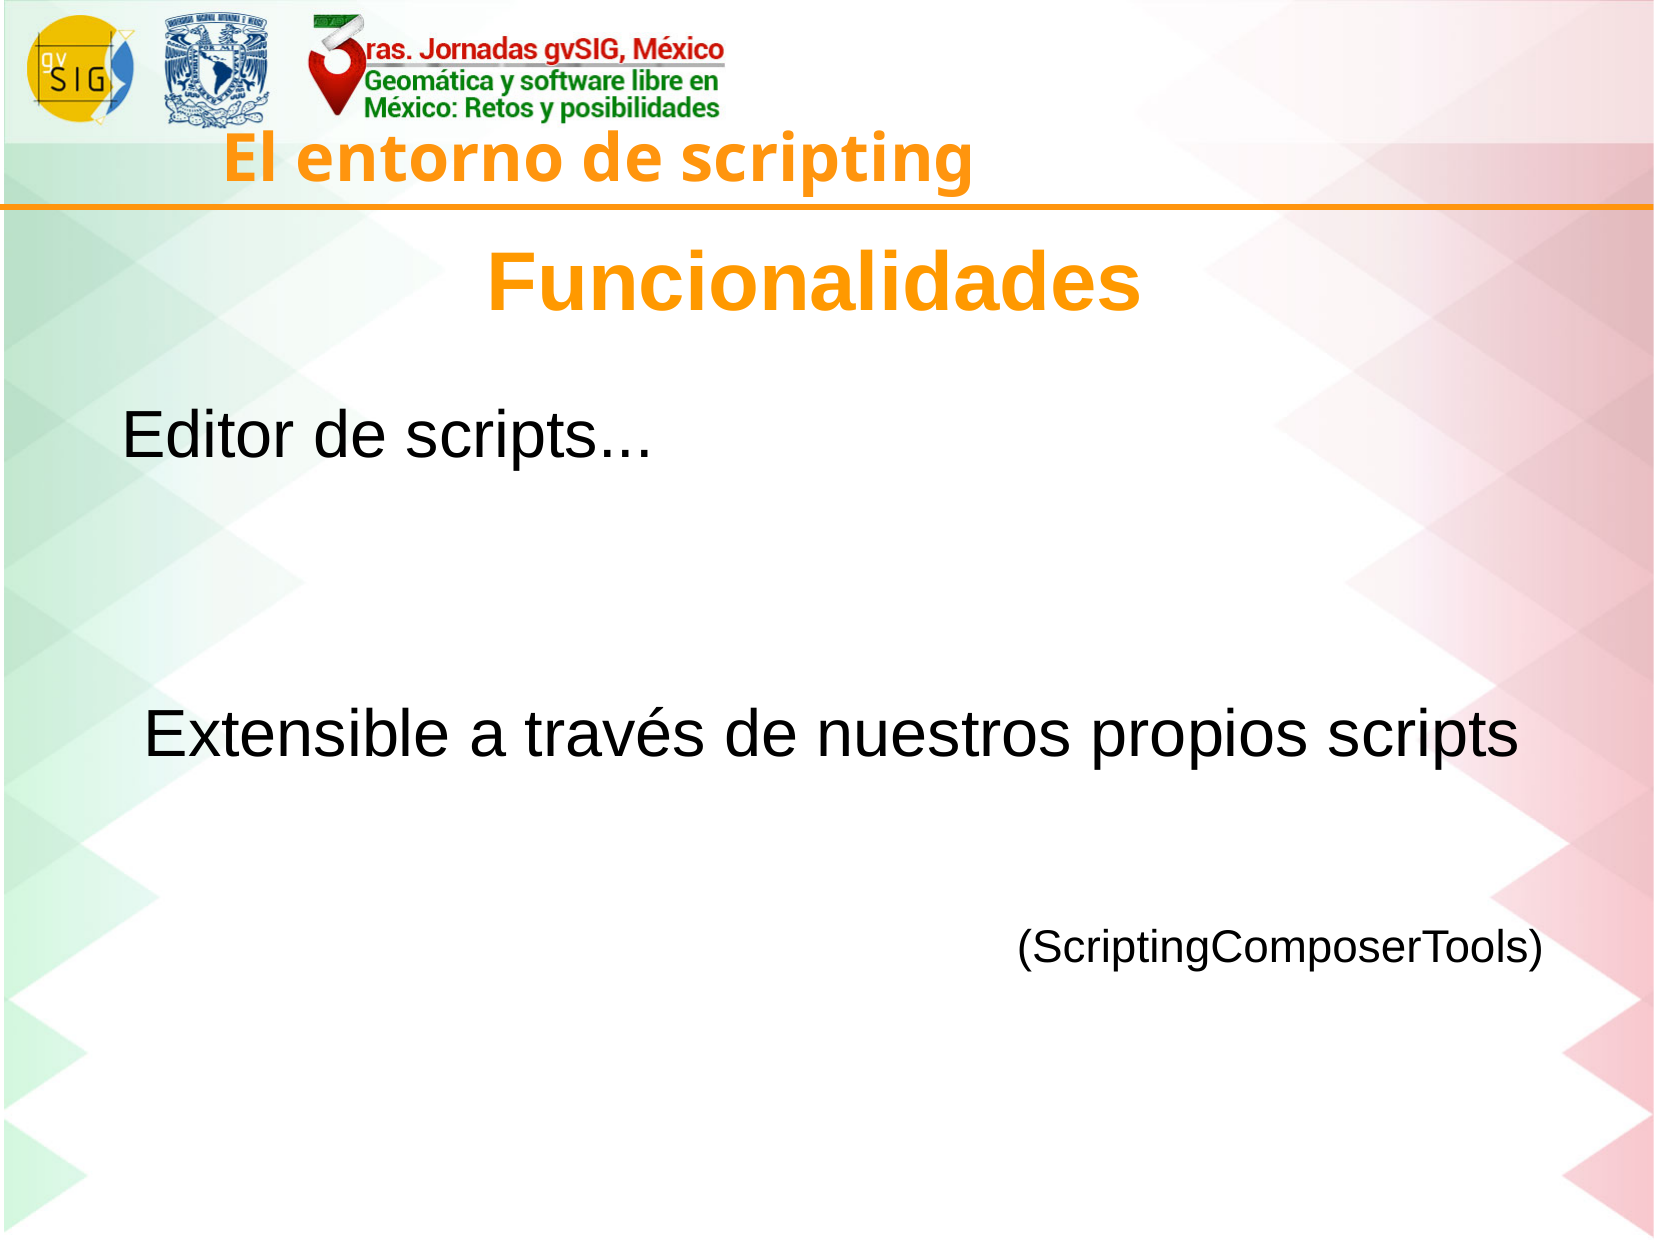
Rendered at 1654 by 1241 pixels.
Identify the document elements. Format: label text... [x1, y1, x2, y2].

title El entorno de scripting [0, 0, 1654, 207]
picture [4, 210, 1654, 1240]
text_box Editor de scripts... Extensible a través de nuestros propios scripts (ScriptingComposerTools) [106, 389, 1560, 1063]
text_box Funcionalidades [23, 228, 1607, 337]
